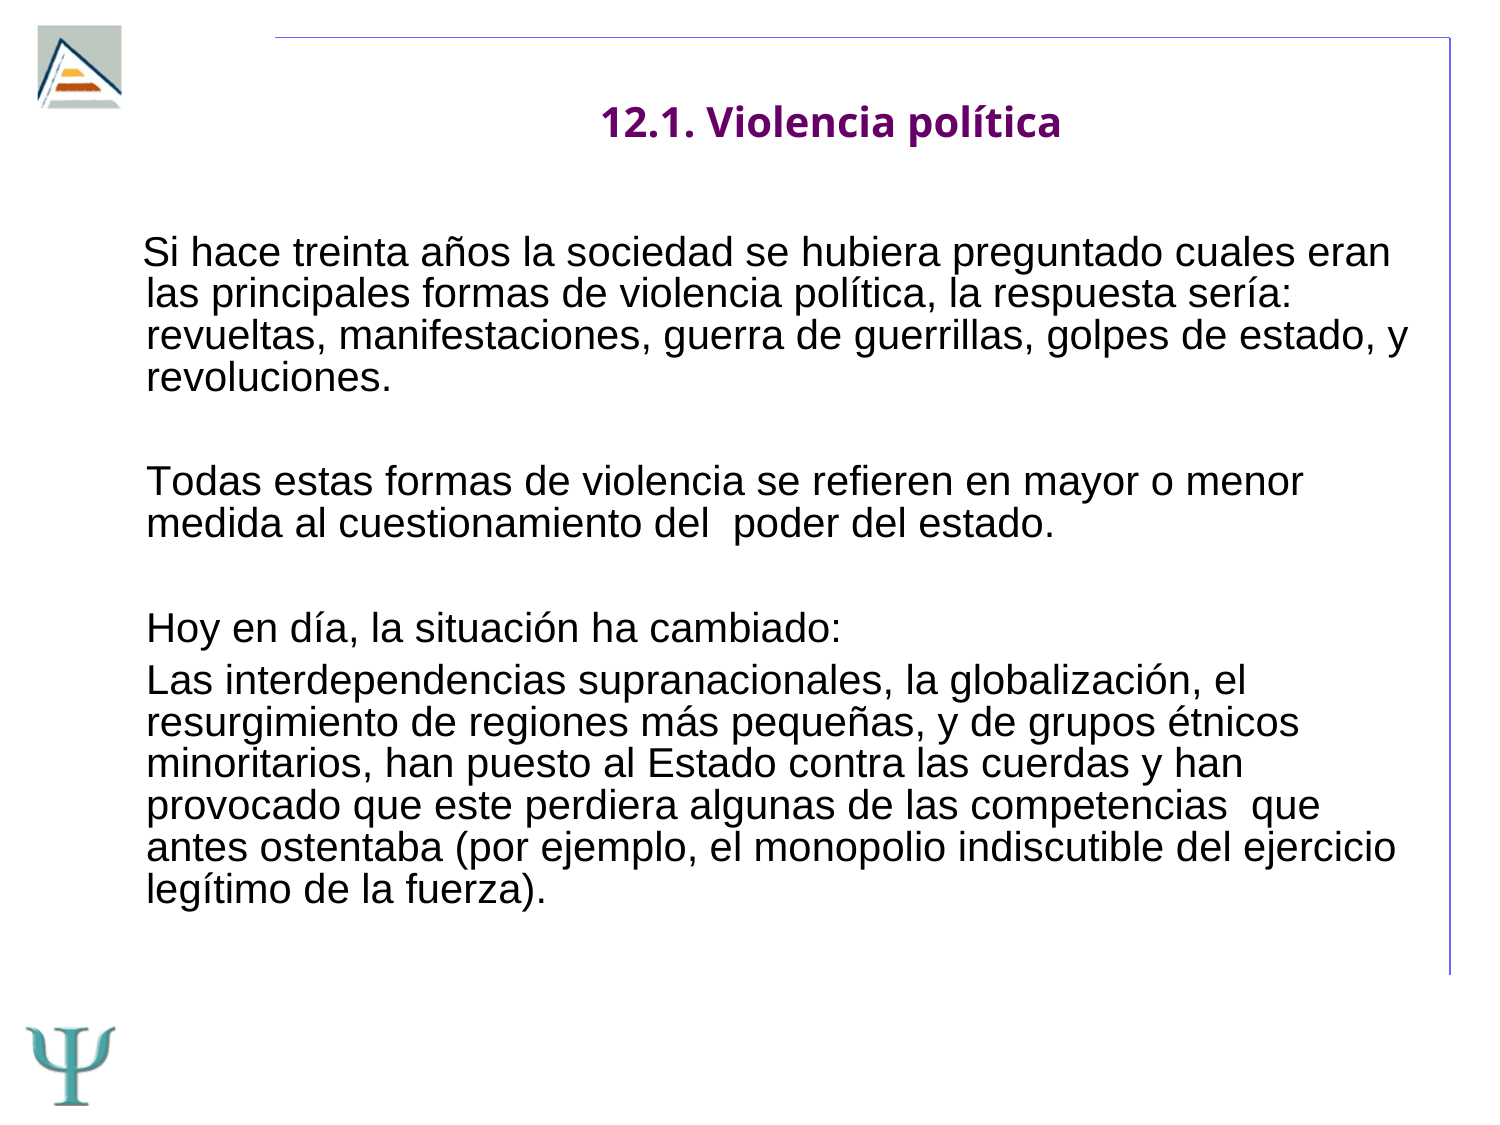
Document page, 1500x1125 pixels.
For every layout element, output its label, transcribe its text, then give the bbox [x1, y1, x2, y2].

title 12.1. Violencia política [262, 74, 1401, 168]
list Si hace treinta años la sociedad se hubiera preguntado cuales eran las principales formas de violencia política, la respuesta sería: revueltas, manifestaciones, guerra de guerrillas, golpes de estado, y revoluciones. Todas estas formas de violencia se refieren en mayor o menor medida al cuestionamiento del poder del estado. Hoy en día, la situación ha cambiado: Las interdependencias supranacionales, la globalización, el resurgimiento de regiones más pequeñas, y de grupos étnicos minoritarios, han puesto al Estado contra las cuerdas y han provocado que este perdiera algunas de las competencias que antes ostentaba (por ejemplo, el monopolio indiscutible del ejercicio legítimo de la fuerza). [75, 224, 1447, 1125]
picture [24, 1024, 75, 1106]
picture [37, 24, 122, 109]
